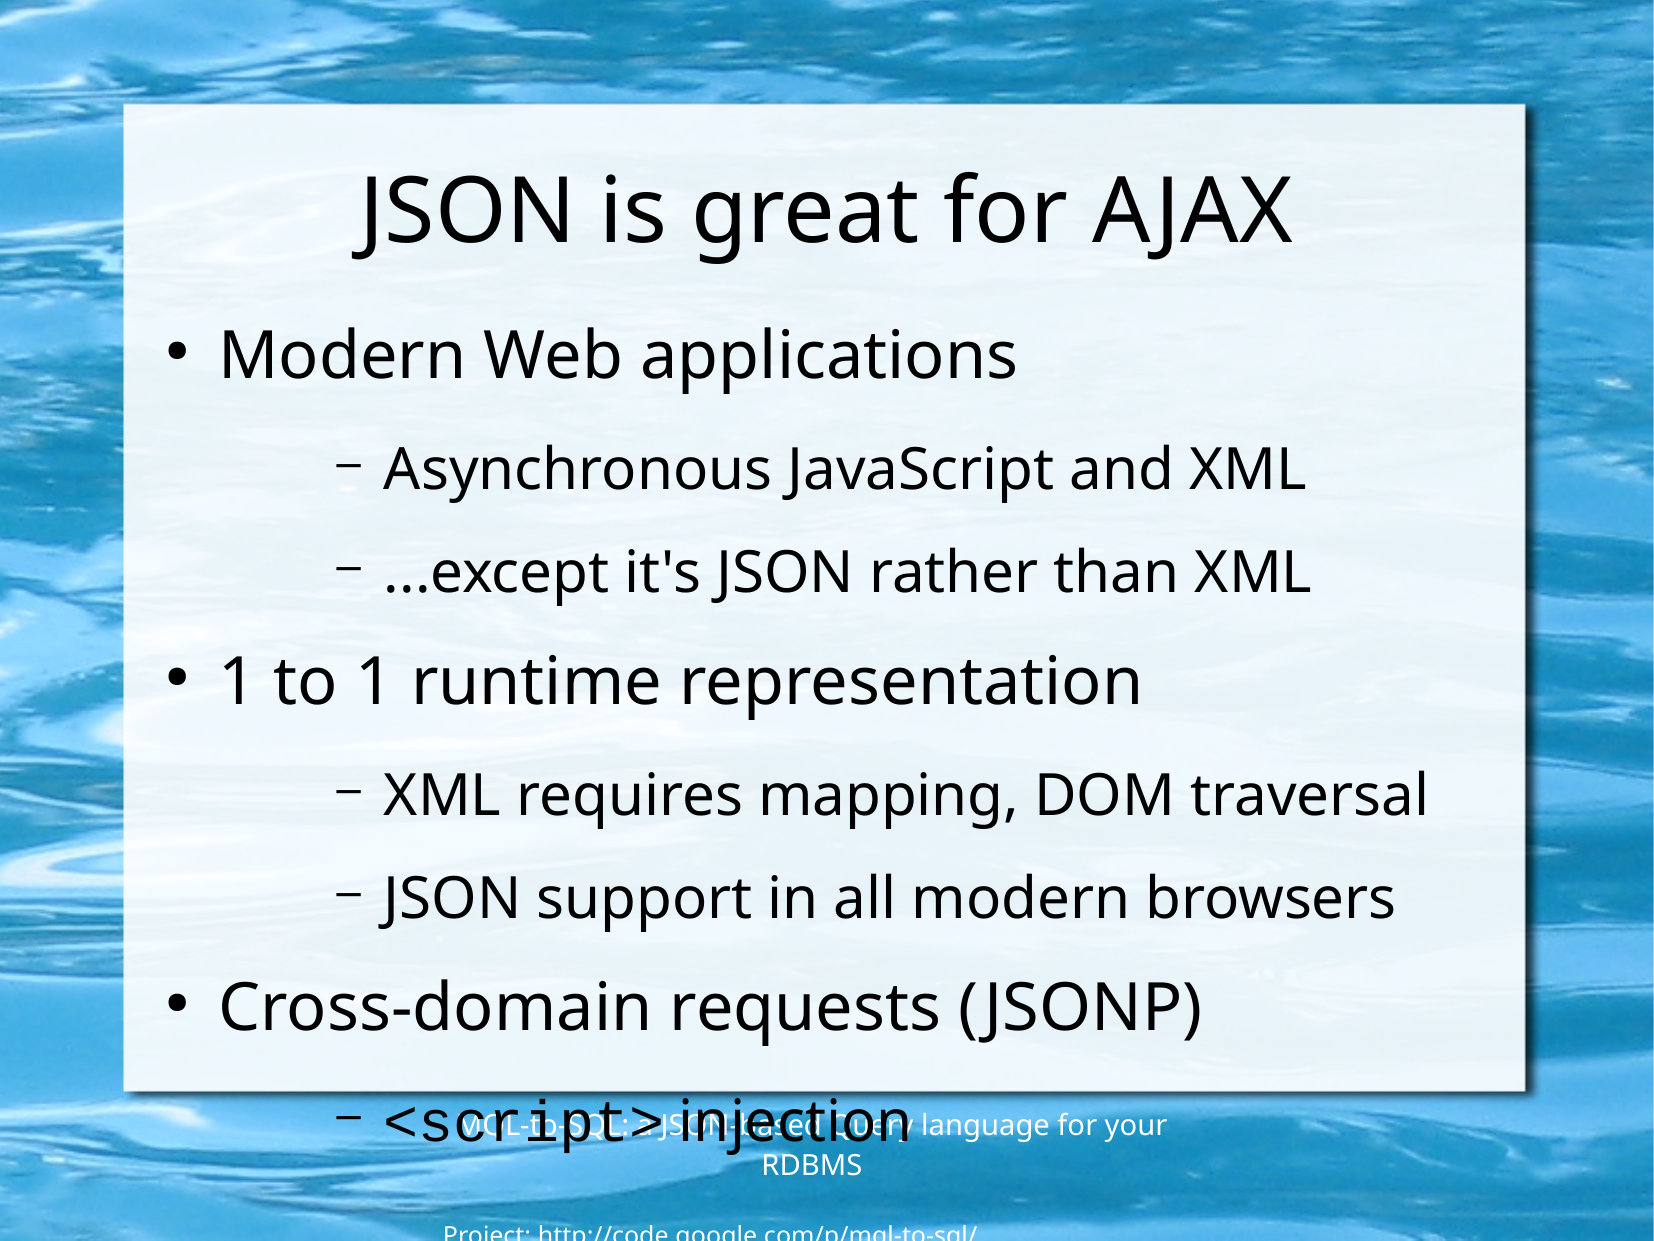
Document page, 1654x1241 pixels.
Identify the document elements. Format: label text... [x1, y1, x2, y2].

picture [725, 1232, 732, 1241]
picture [852, 1232, 859, 1241]
picture [876, 1232, 883, 1241]
picture [643, 1232, 650, 1241]
picture [780, 1232, 787, 1241]
picture [628, 1232, 635, 1241]
picture [679, 1232, 686, 1241]
picture [447, 1228, 454, 1235]
picture [575, 1232, 583, 1241]
picture [861, 1232, 867, 1241]
picture [795, 1232, 802, 1241]
picture [694, 1232, 701, 1241]
title JSON is great for AJAX [147, 118, 1506, 296]
picture [541, 1232, 548, 1241]
picture [710, 1232, 717, 1241]
picture [471, 1232, 478, 1241]
picture [0, 0, 1654, 1241]
picture [950, 1232, 957, 1241]
picture [914, 1232, 921, 1241]
list Modern Web applications Asynchronous JavaScript and XML ...except it's JSON rather than XML 1 to 1 runtime representation XML requires mapping, DOM traversal JSON support in all modern browsers Cross-domain requests (JSONP) <script> injection [147, 307, 1506, 1075]
picture [804, 1232, 810, 1241]
picture [827, 1232, 835, 1241]
